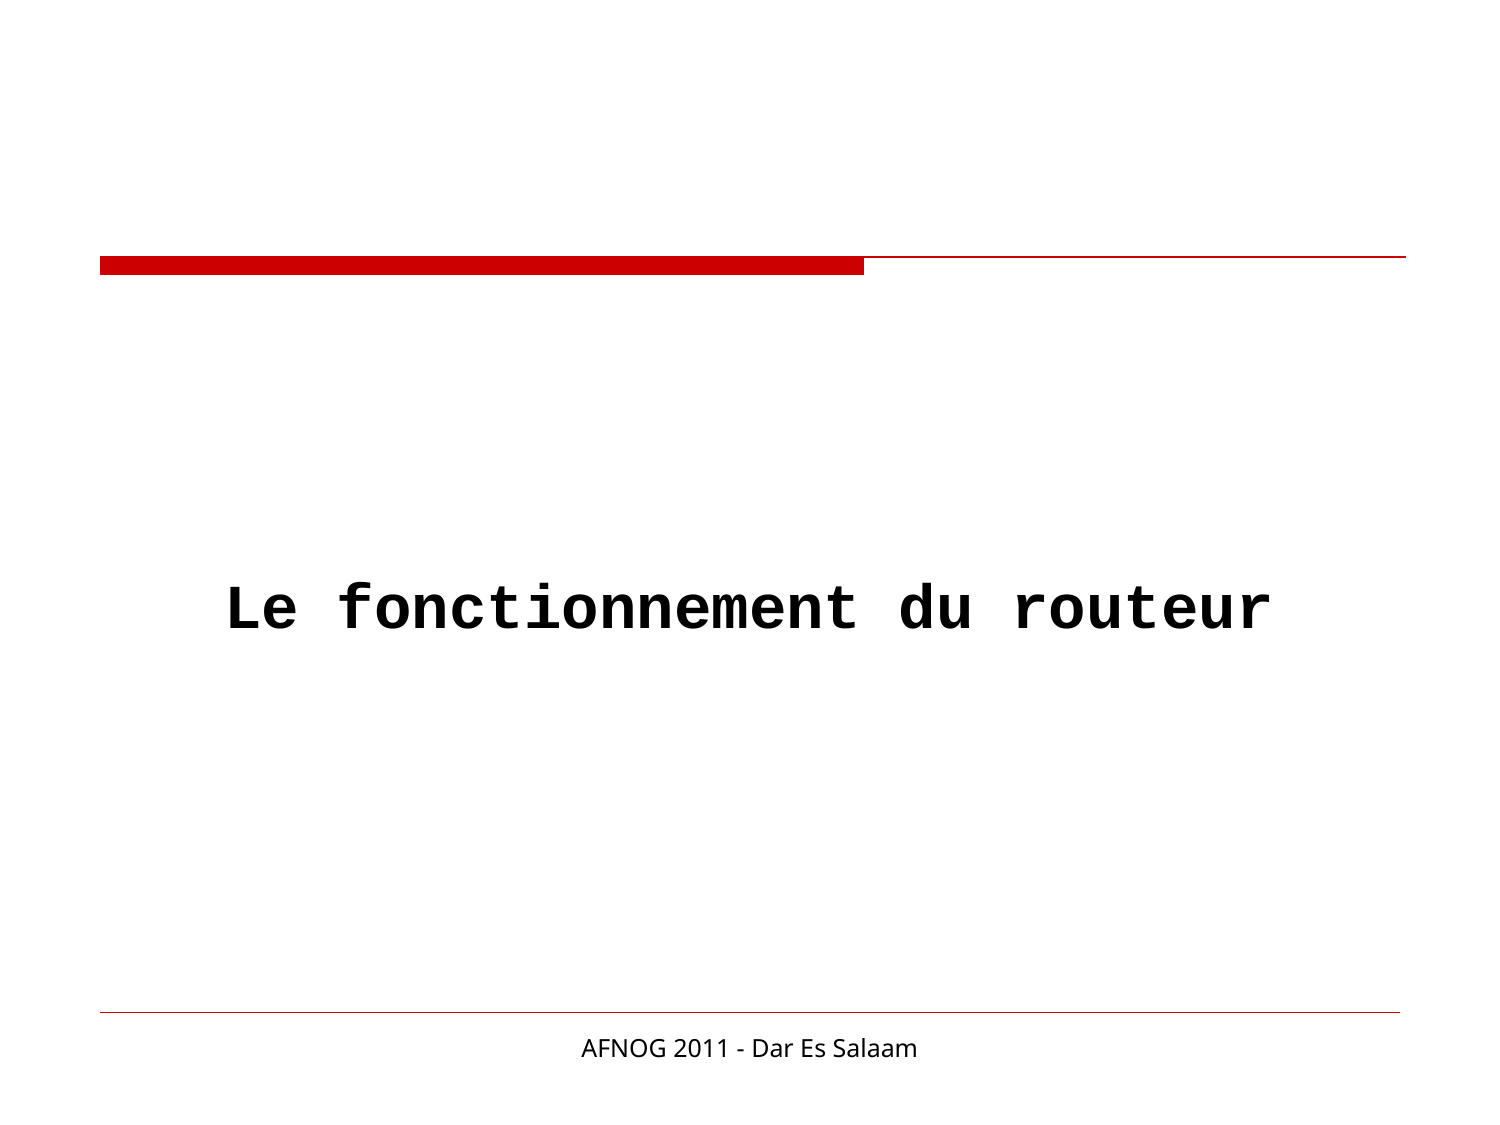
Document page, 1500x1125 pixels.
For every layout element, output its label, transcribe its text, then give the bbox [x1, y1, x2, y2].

text_box AFNOG 2011 - Dar Es Salaam [512, 1024, 988, 1103]
list Le fonctionnement du routeur [92, 287, 1406, 988]
